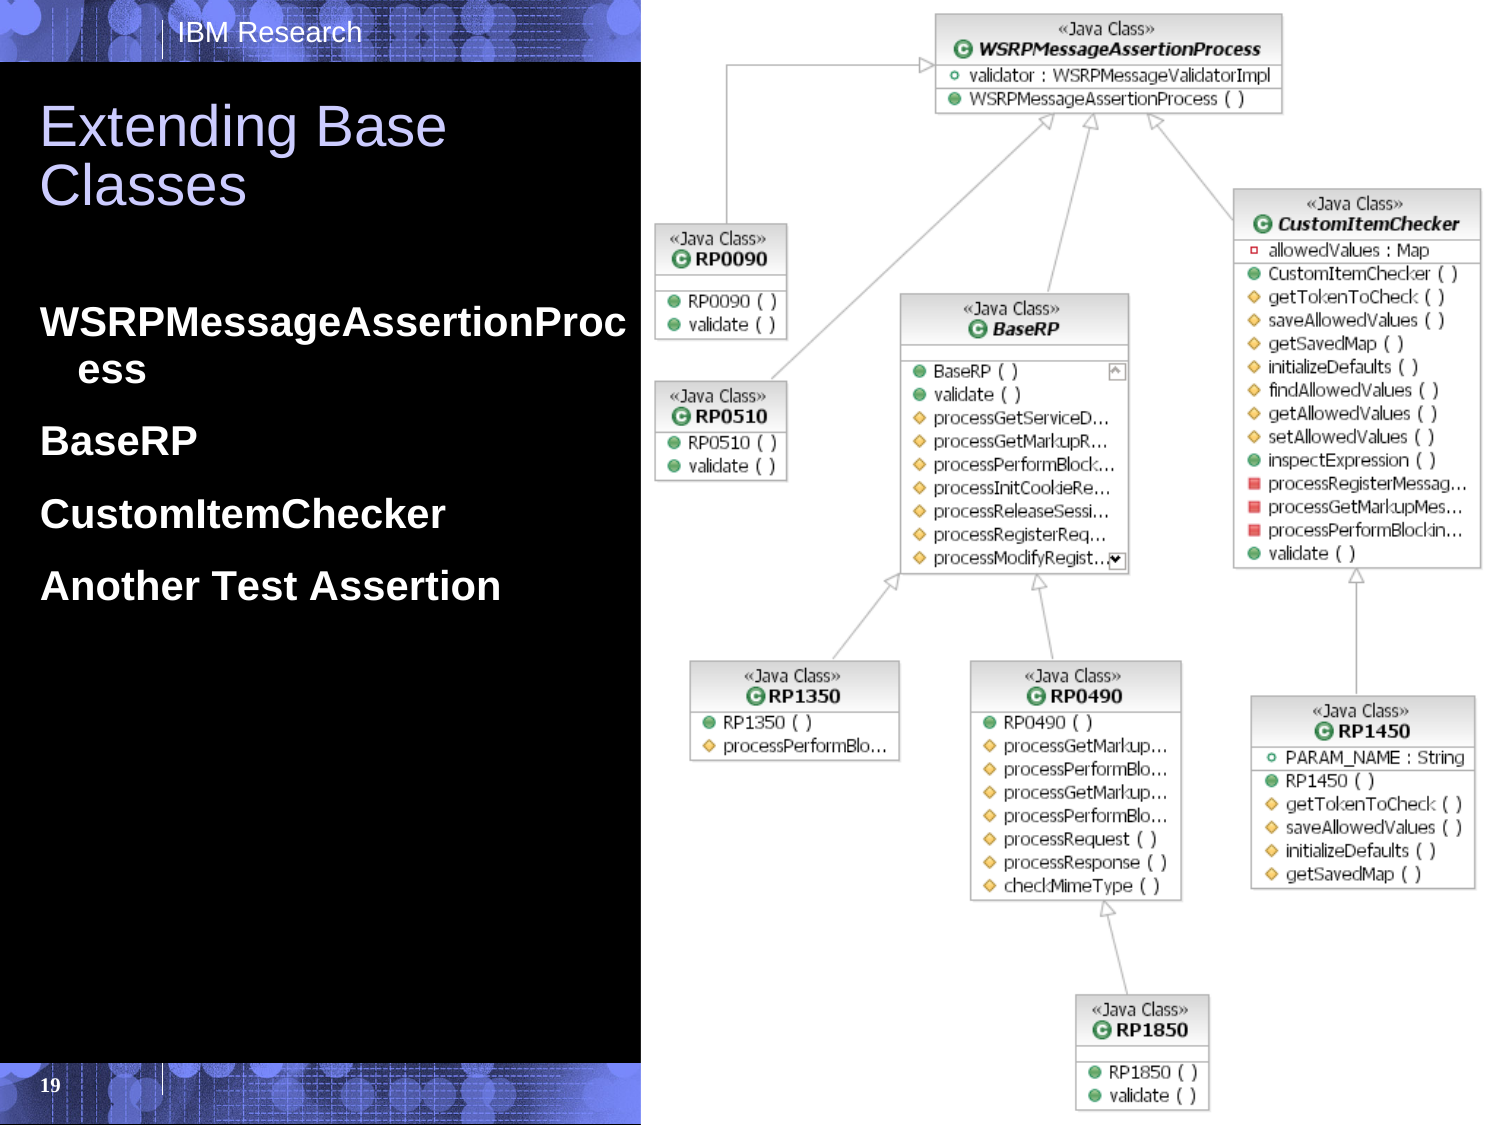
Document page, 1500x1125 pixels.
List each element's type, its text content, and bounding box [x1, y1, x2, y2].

title Extending Base Classes [25, 79, 574, 225]
list WSRPMessageAssertionProcess BaseRP CustomItemChecker Another Test Assertion [25, 291, 640, 932]
picture [0, 0, 1500, 1125]
